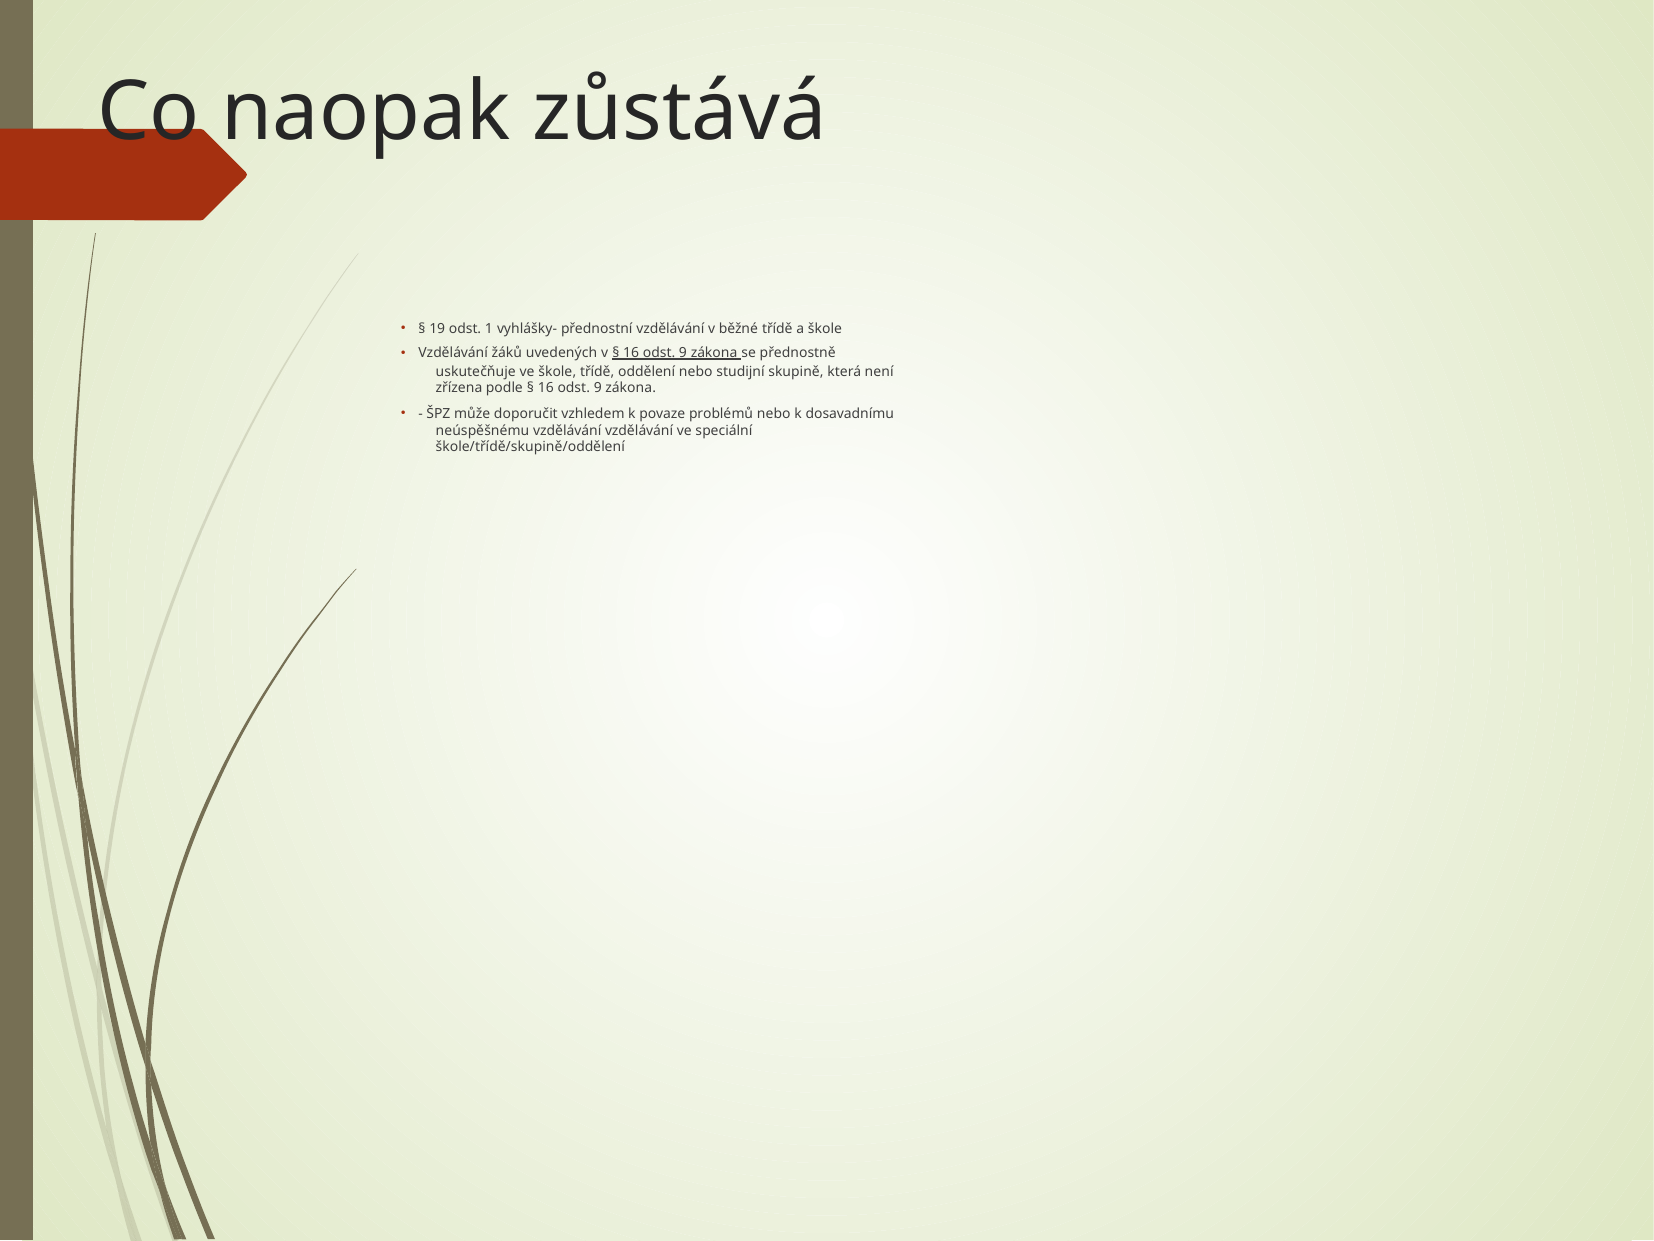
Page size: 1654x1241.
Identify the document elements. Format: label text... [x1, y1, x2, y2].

title Co naopak zůstává [0, 49, 1489, 257]
list § 19 odst. 1 vyhlášky- přednostní vzdělávání v běžné třídě a škole Vzdělávání žáků uvedených v § 16 odst. 9 zákona se přednostně uskutečňuje ve škole, třídě, oddělení nebo studijní skupině, která není zřízena podle § 16 odst. 9 zákona. - ŠPZ může doporučit vzhledem k povaze problémů nebo k dosavadnímu neúspěšnému vzdělávání vzdělávání ve speciální škole/třídě/skupině/oddělení [0, 290, 1489, 1010]
